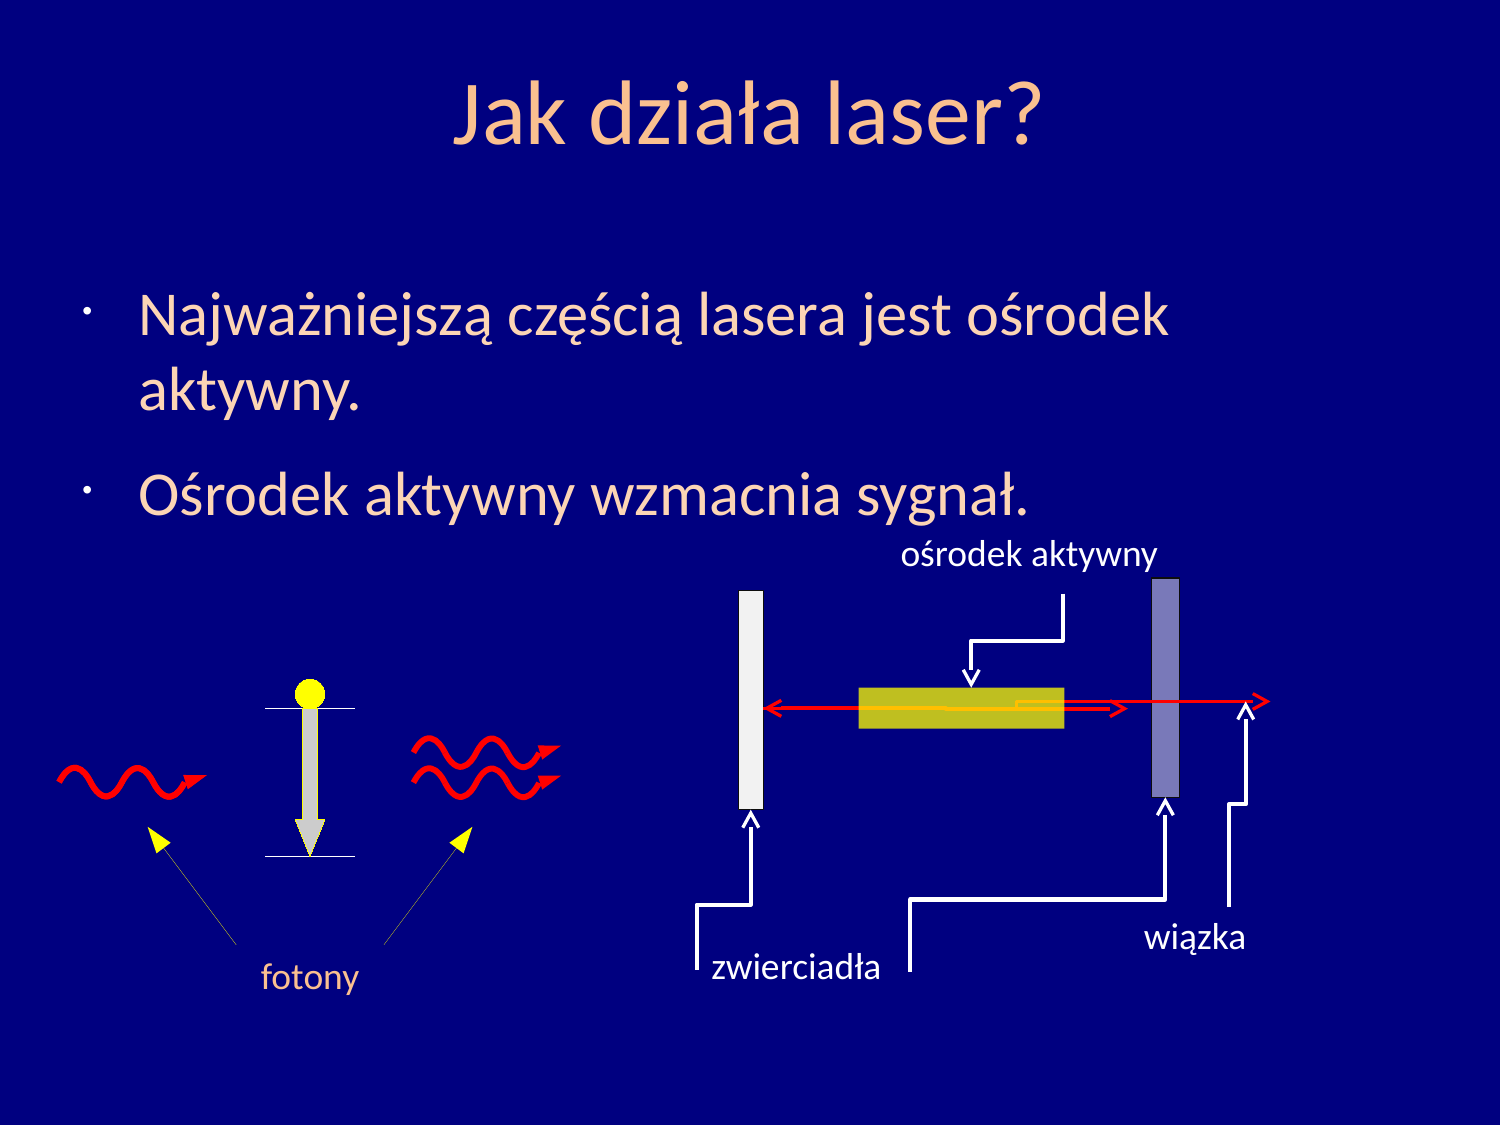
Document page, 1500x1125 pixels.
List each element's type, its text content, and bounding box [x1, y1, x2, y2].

text_box ośrodek aktywny [885, 521, 1319, 581]
text_box [738, 590, 764, 810]
title fotony [206, 944, 414, 1004]
title Jak działa laser? [75, 45, 1425, 233]
list Najważniejszą częścią lasera jest ośrodek aktywny. Ośrodek aktywny wzmacnia sygnał. [67, 265, 1418, 1009]
text_box [1151, 581, 1180, 700]
text_box [1151, 703, 1180, 798]
text_box [858, 687, 1065, 729]
text_box wiązka [1129, 904, 1329, 965]
text_box [295, 679, 325, 857]
text_box zwierciadła [696, 934, 997, 995]
